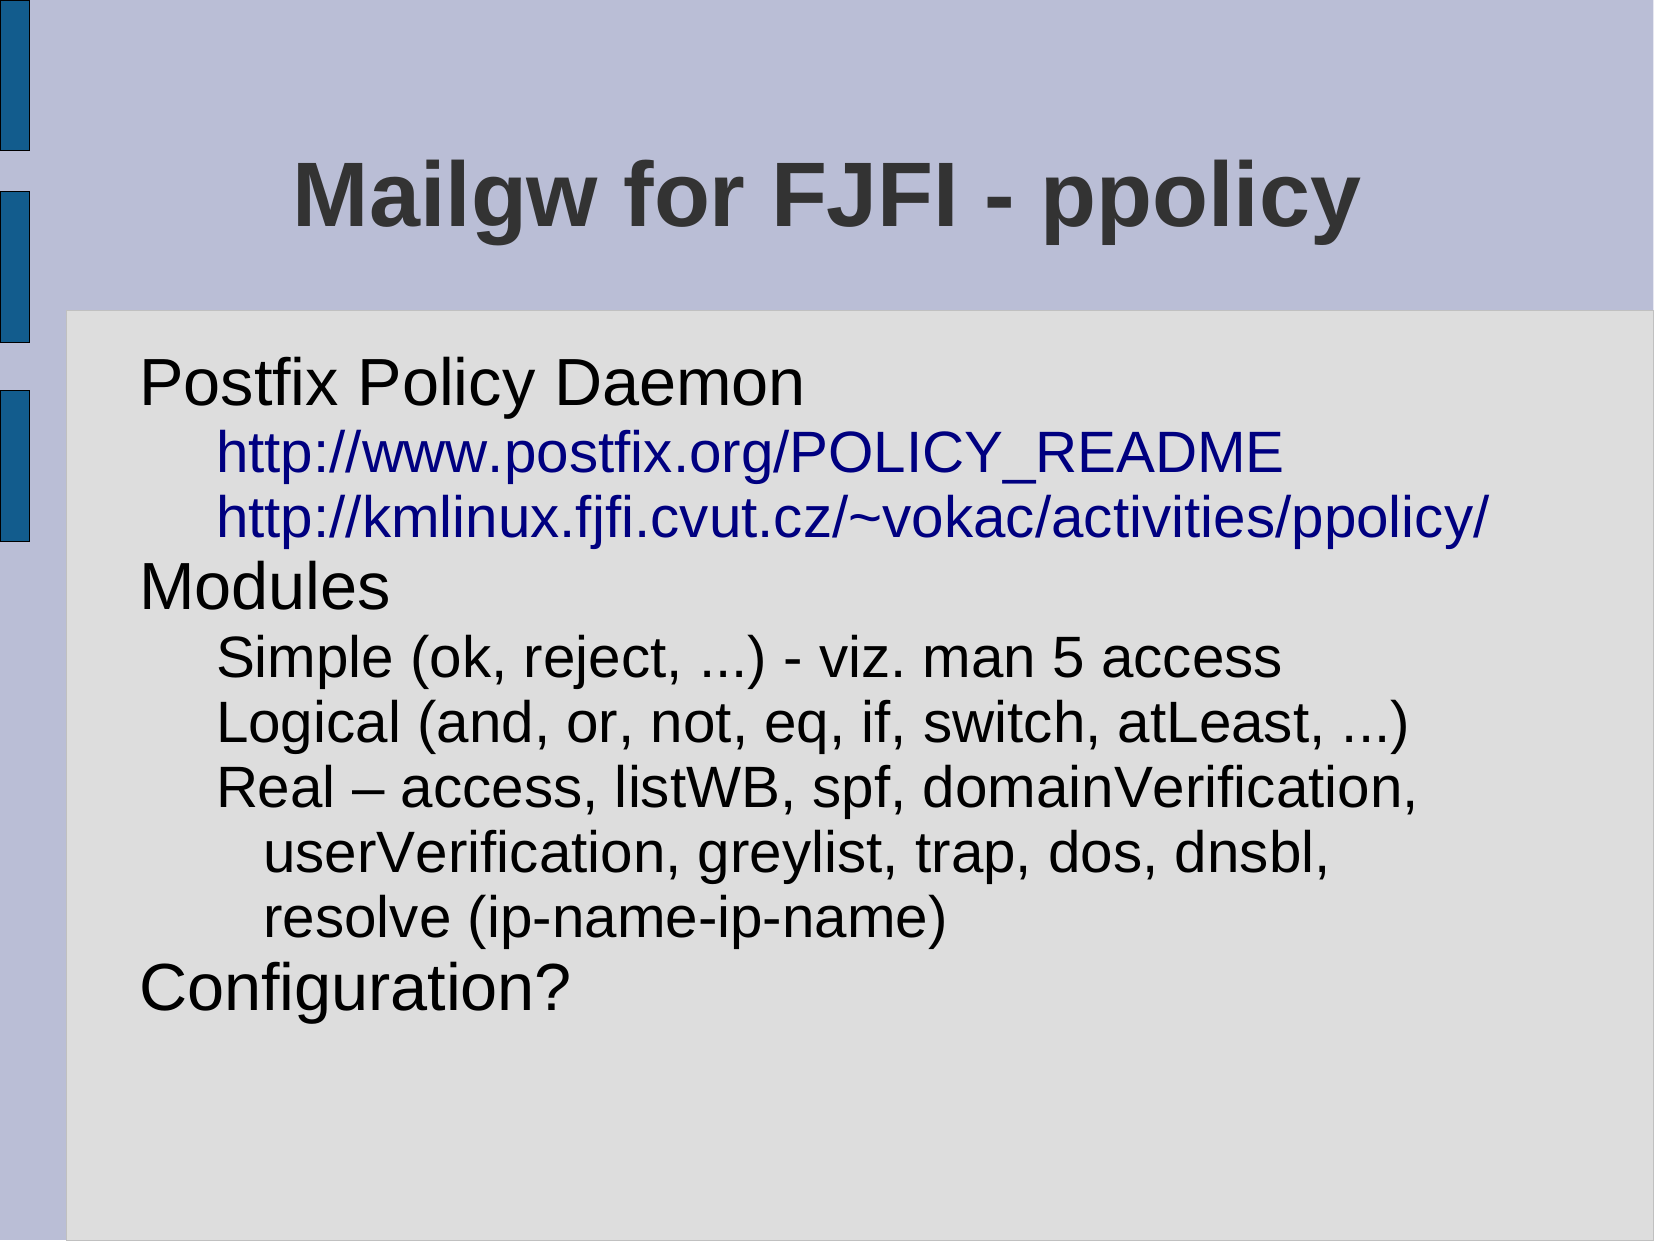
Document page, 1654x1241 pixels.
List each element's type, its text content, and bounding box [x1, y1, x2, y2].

list Postfix Policy Daemon http://www.postfix.org/POLICY_README http://kmlinux.fjfi.cvut.cz/~vokac/activities/ppolicy/ Modules Simple (ok, reject, ...) - viz. man 5 access Logical (and, or, not, eq, if, switch, atLeast, ...) Real – access, listWB, spf, domainVerification, userVerification, greylist, trap, dos, dnsbl, resolve (ip-name-ip-name) Configuration? [121, 344, 1534, 1127]
title Mailgw for FJFI - ppolicy [121, 91, 1534, 299]
